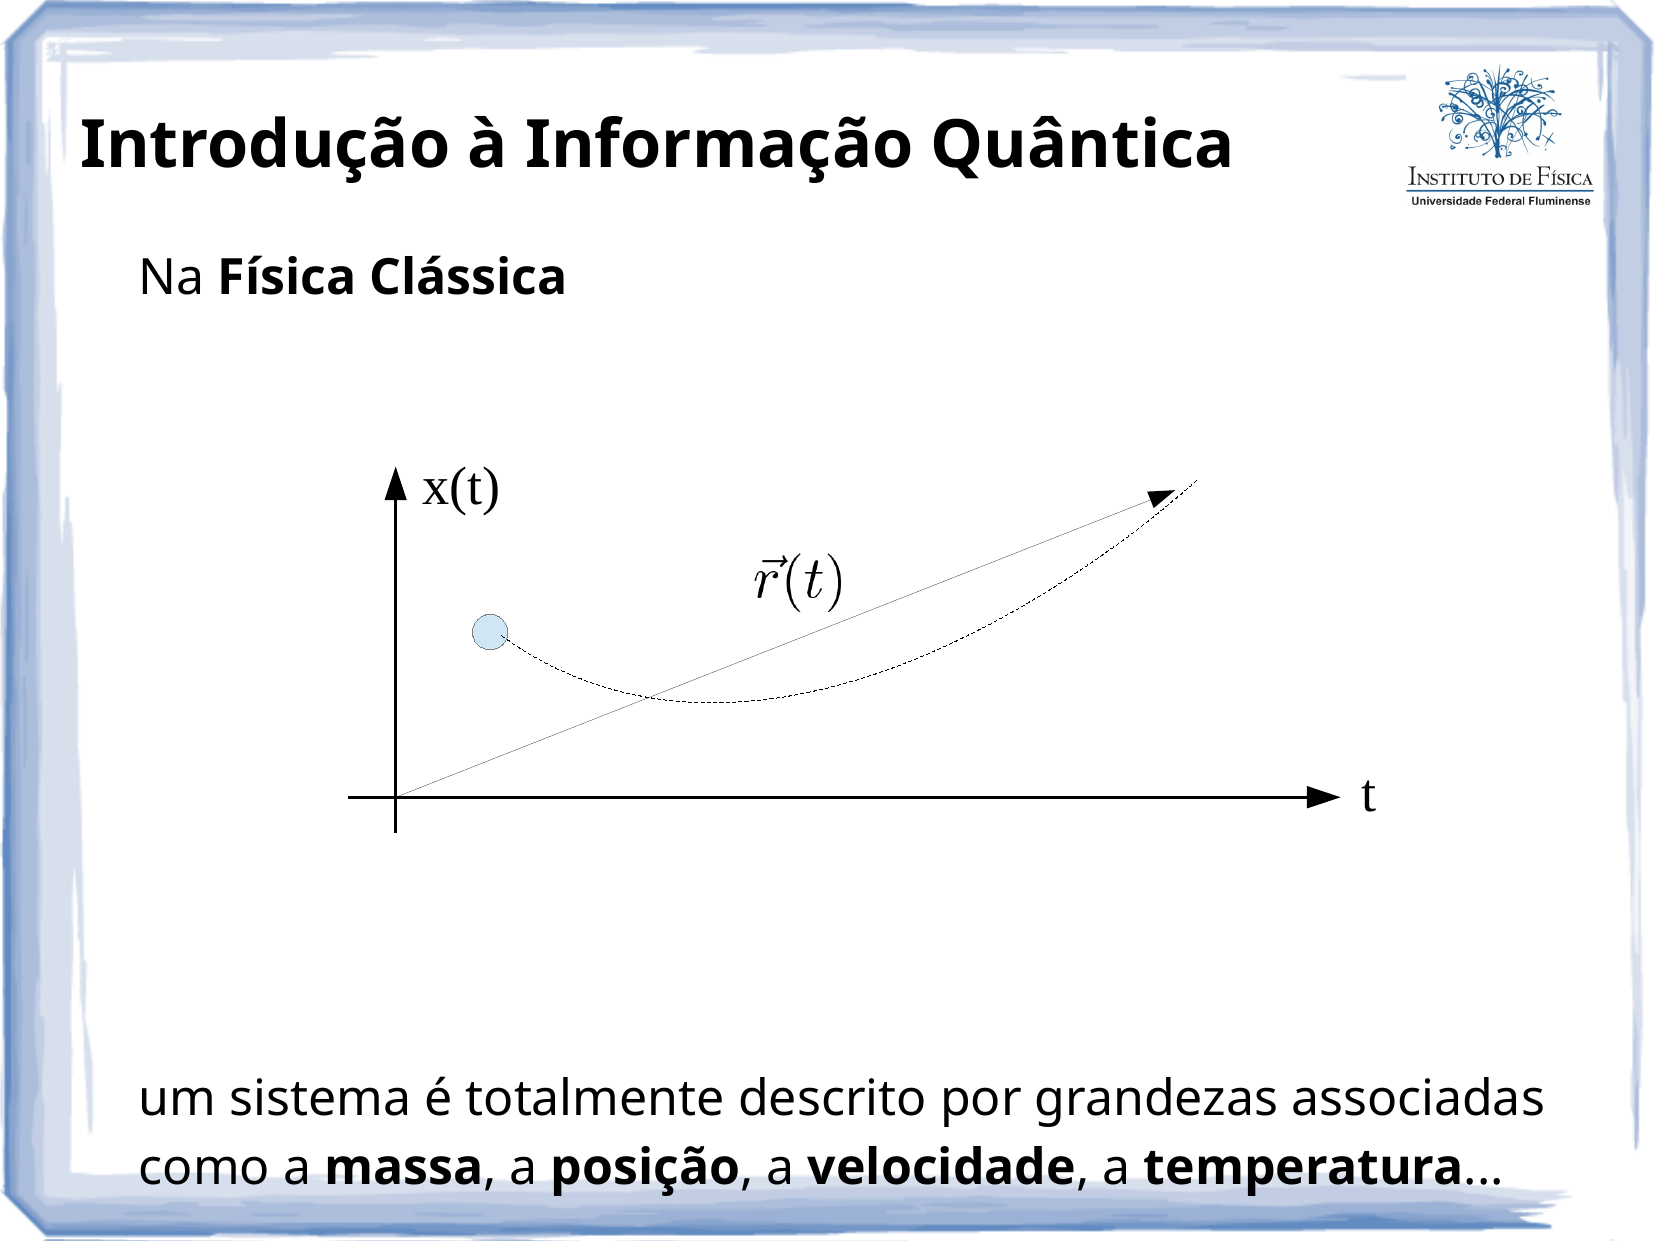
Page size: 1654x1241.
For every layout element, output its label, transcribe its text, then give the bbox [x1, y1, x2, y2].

text_box t [1346, 755, 1392, 831]
text_box x(t) [407, 448, 516, 524]
text_box [472, 614, 508, 650]
text_box Na Física Clássica um sistema é totalmente descrito por grandezas associadas como a massa, a posição, a velocidade, a temperatura... [124, 233, 1601, 1138]
picture [0, 0, 1654, 1241]
text_box Introdução à Informação Quântica [65, 88, 1261, 180]
